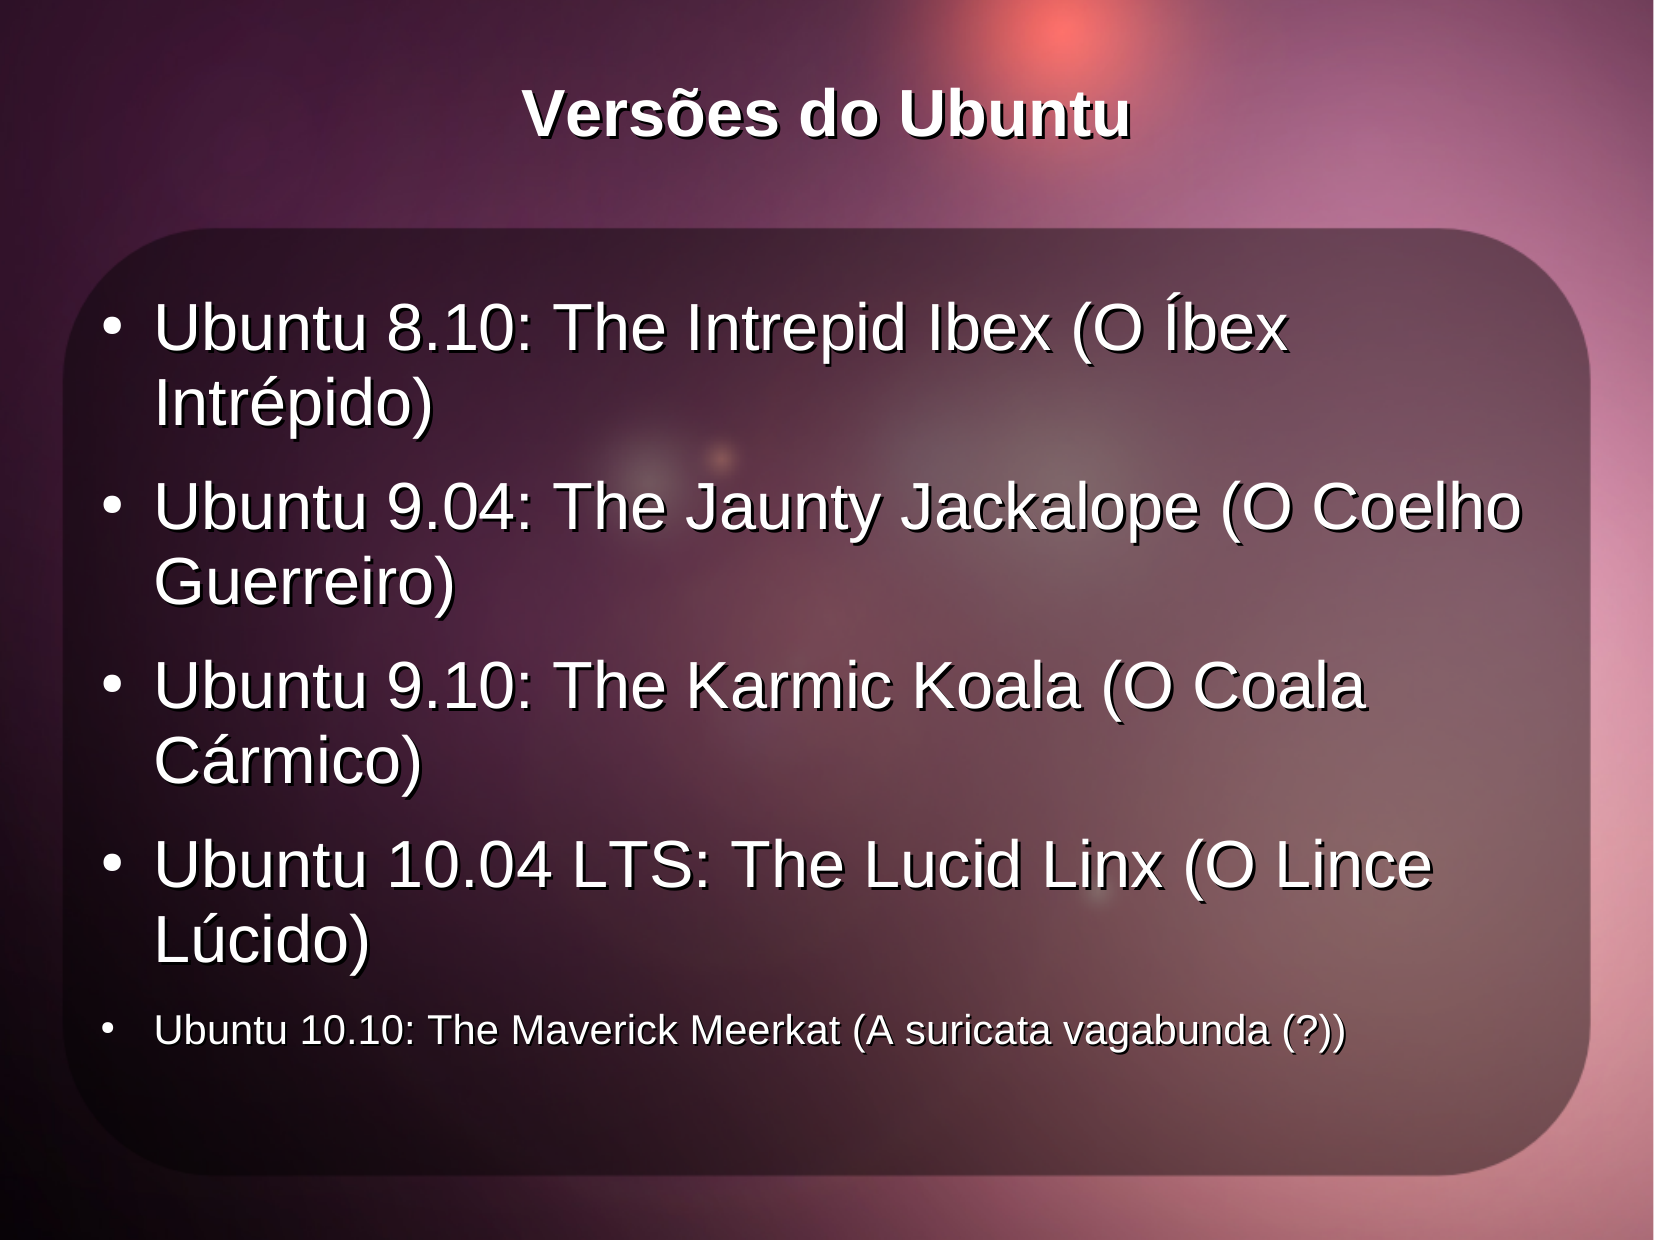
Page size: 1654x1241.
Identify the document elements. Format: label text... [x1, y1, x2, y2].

picture [0, 0, 1654, 1240]
list Ubuntu 8.10: The Intrepid Ibex (O Íbex Intrépido) Ubuntu 9.04: The Jaunty Jackalope (O Coelho Guerreiro) Ubuntu 9.10: The Karmic Koala (O Coala Cármico) Ubuntu 10.04 LTS: The Lucid Linx (O Lince Lúcido) Ubuntu 10.10: The Maverick Meerkat (A suricata vagabunda (?)) [82, 290, 1571, 1125]
title Versões do Ubuntu [59, 49, 1595, 178]
